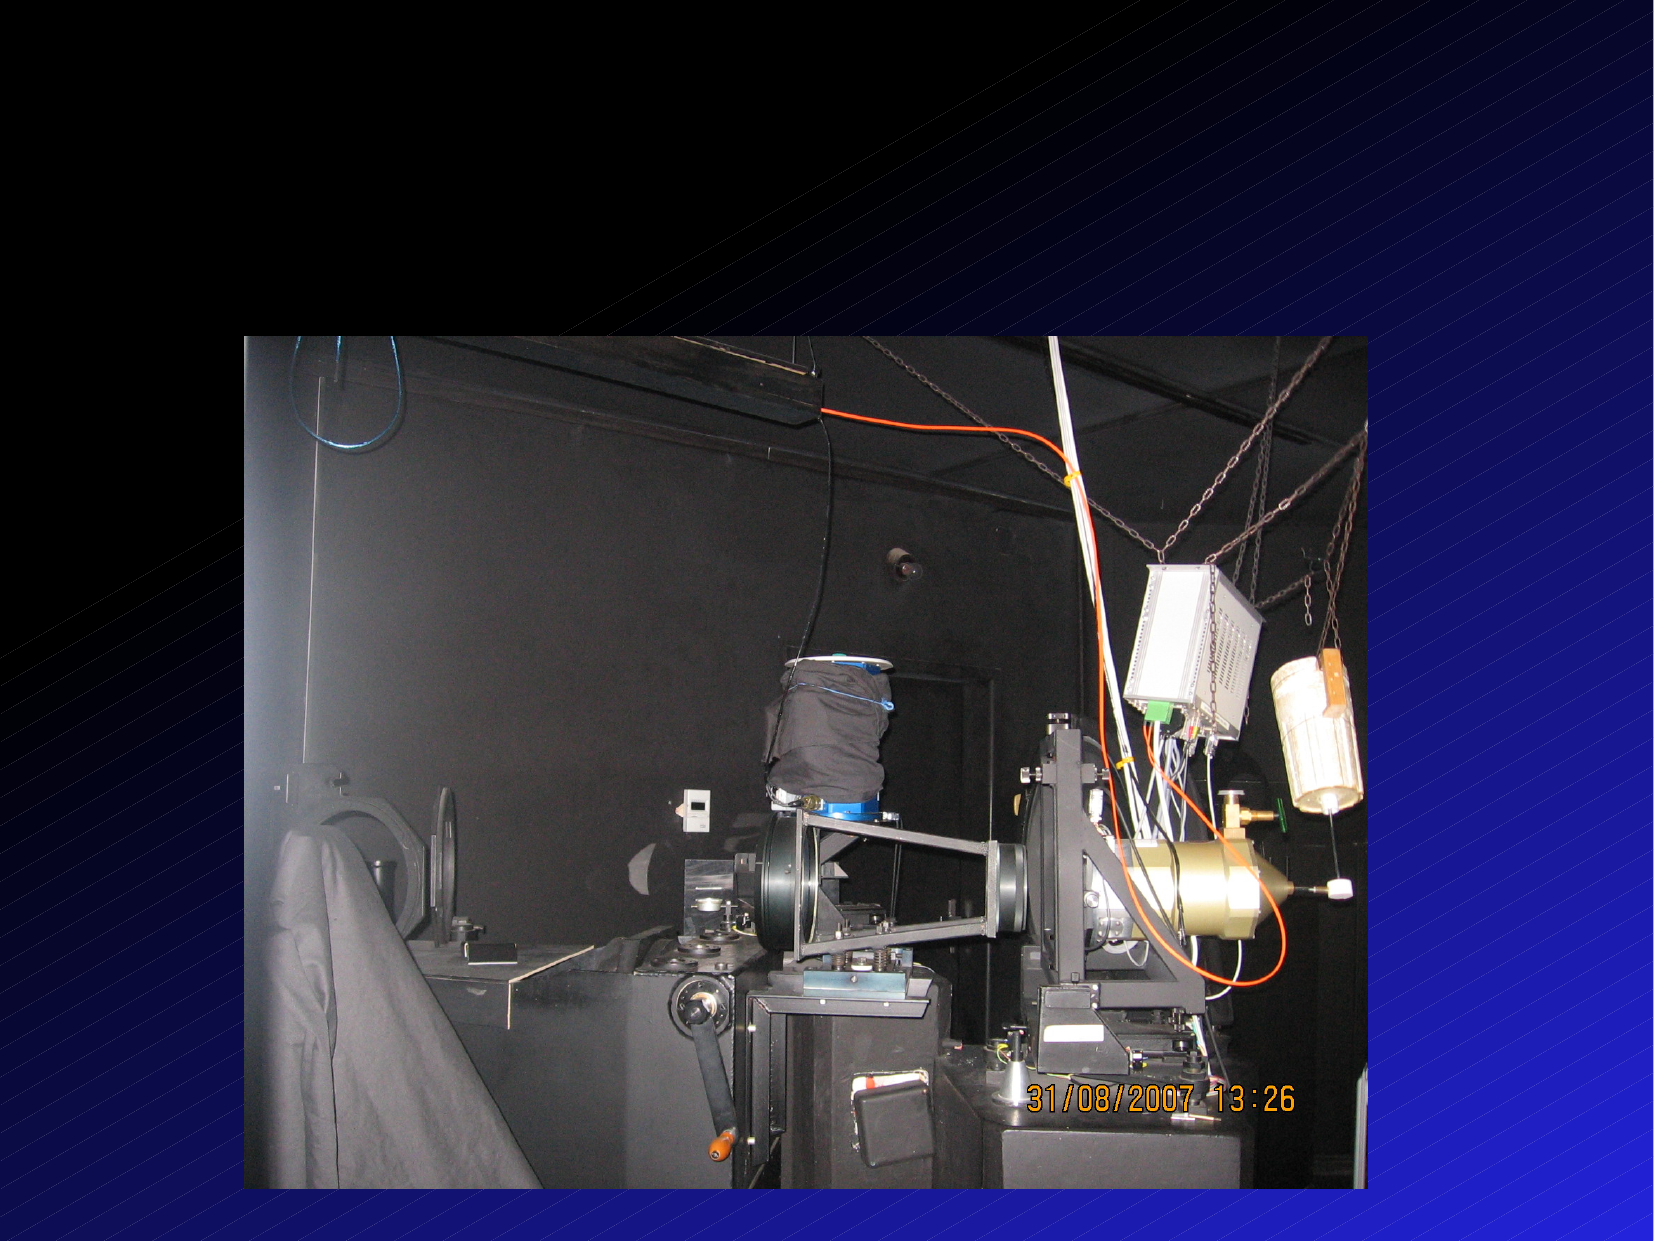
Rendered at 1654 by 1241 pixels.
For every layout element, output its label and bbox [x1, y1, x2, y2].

picture [244, 336, 1368, 1189]
